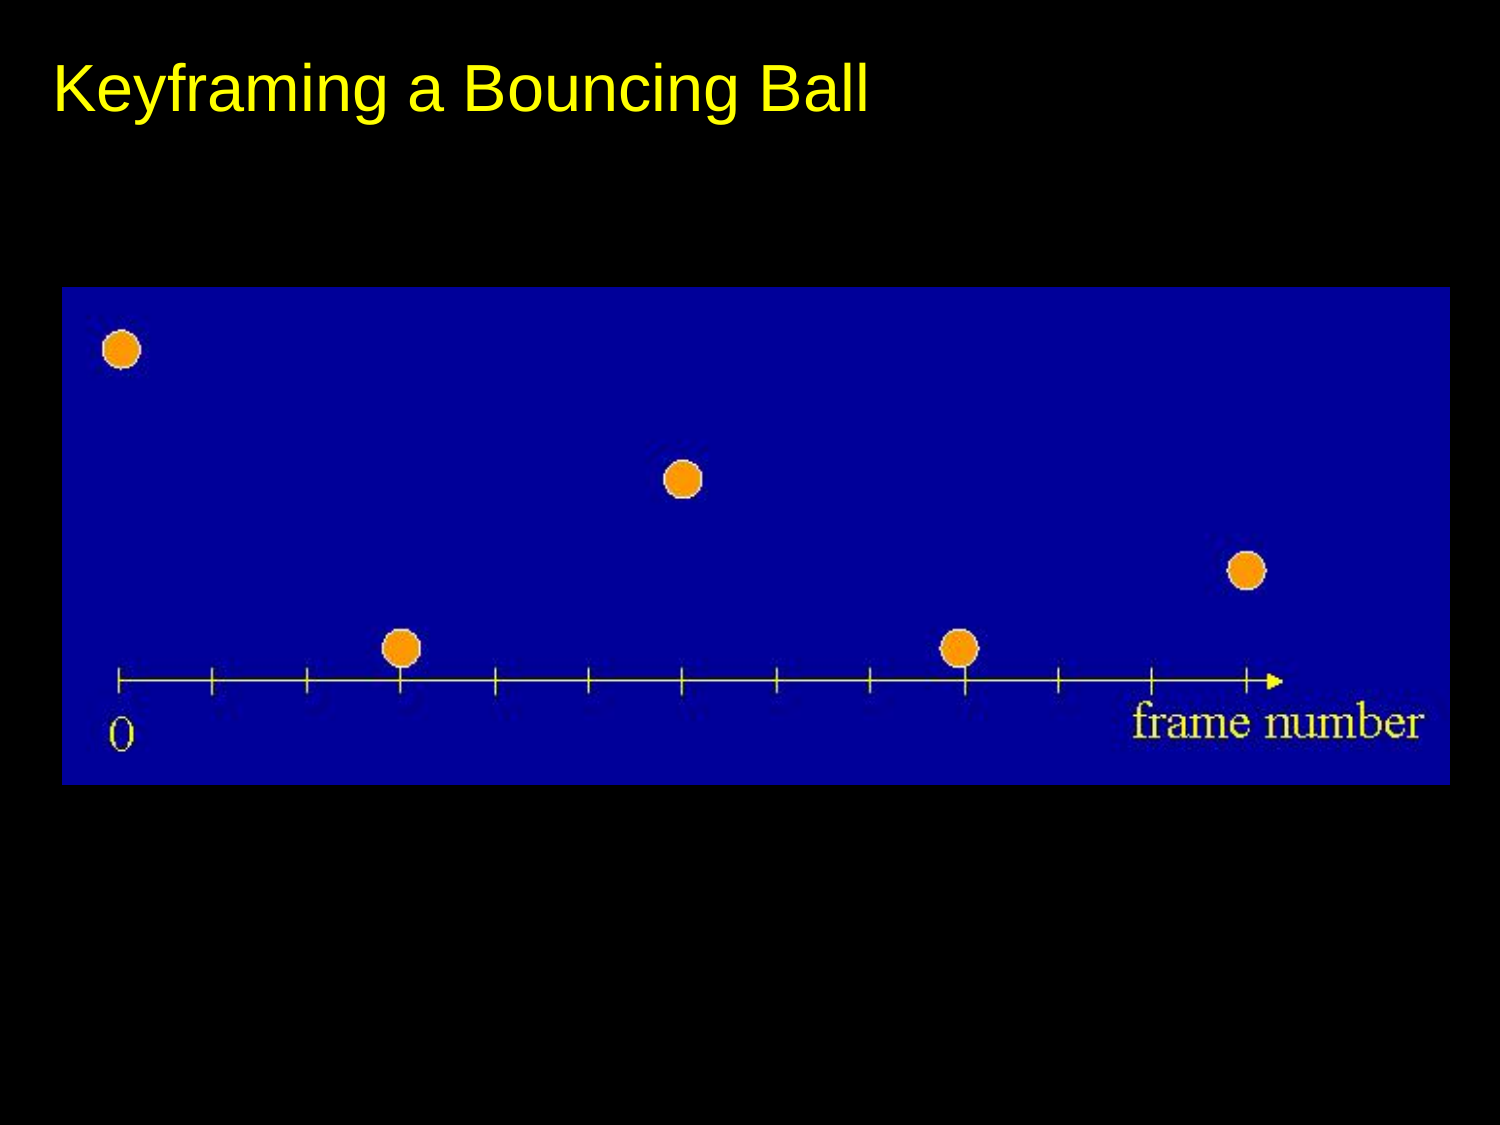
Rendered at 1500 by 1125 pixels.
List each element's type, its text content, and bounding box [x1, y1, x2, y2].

text_box Keyframing a Bouncing Ball [37, 37, 886, 133]
picture [62, 287, 1450, 785]
